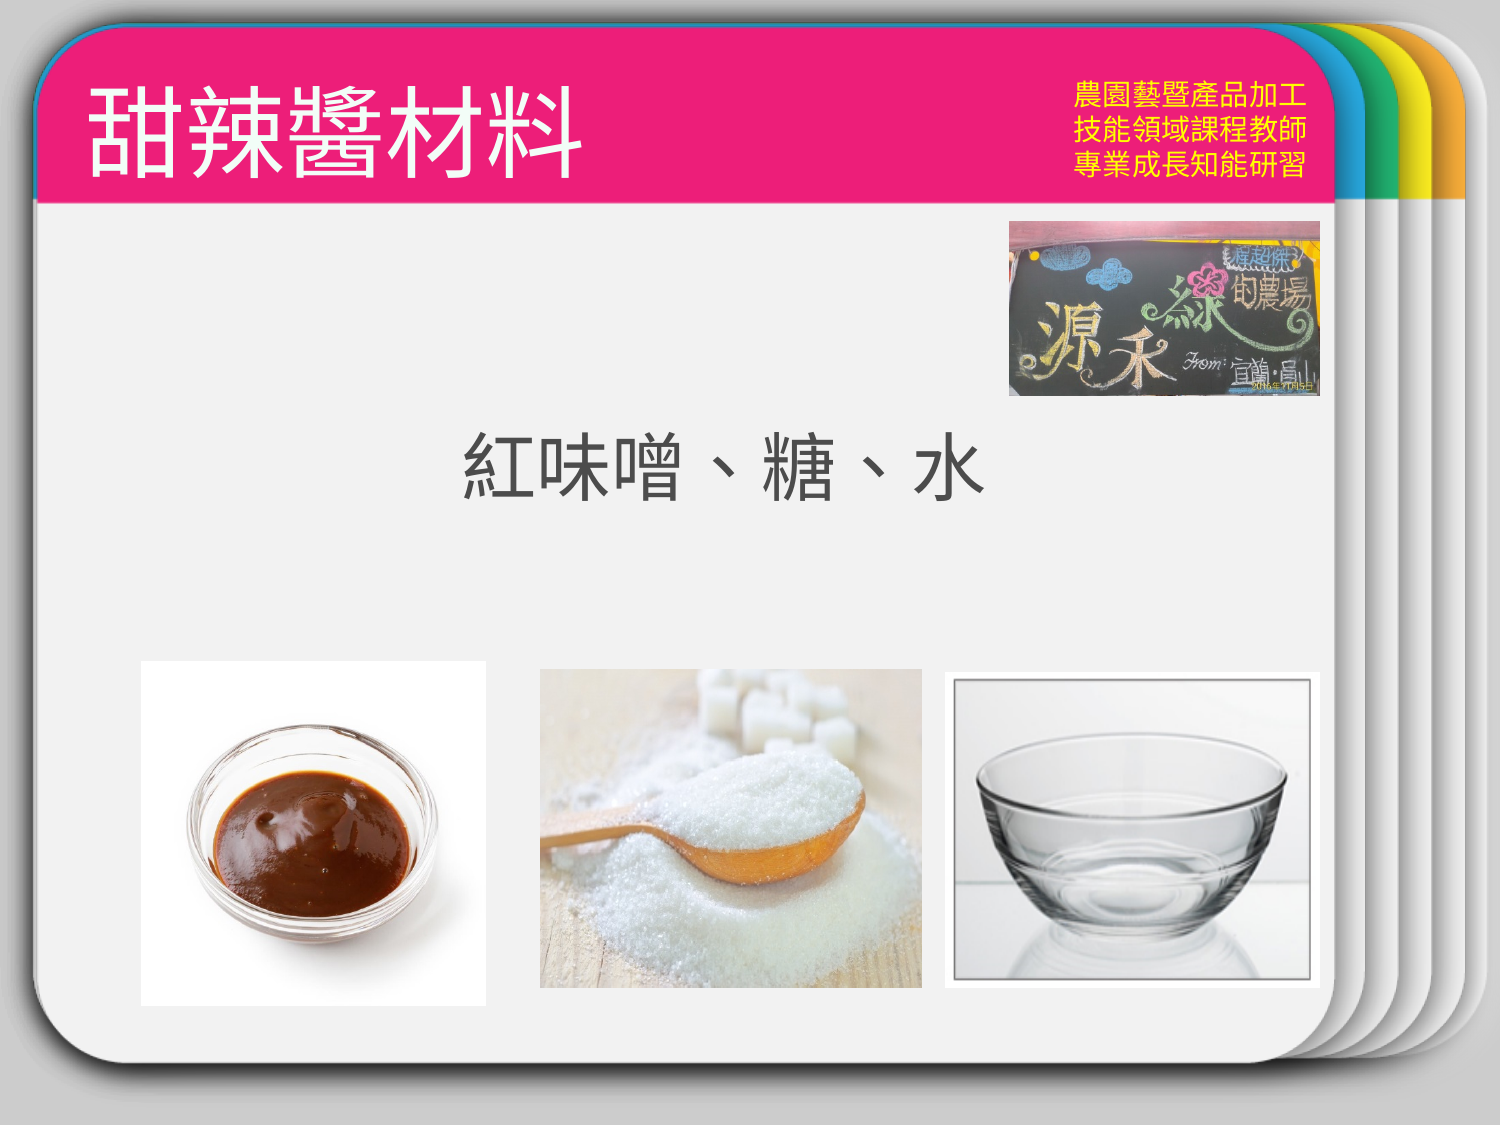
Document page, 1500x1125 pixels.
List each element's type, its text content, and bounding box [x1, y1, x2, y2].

text_box 紅味噌、糖、水 [49, 413, 1400, 581]
text_box 農園藝暨產品加工技能領域課程教師專業成長知能研習 [1058, 68, 1344, 190]
picture [0, 0, 1500, 1125]
text_box 甜辣醬材料 [70, 62, 1010, 199]
